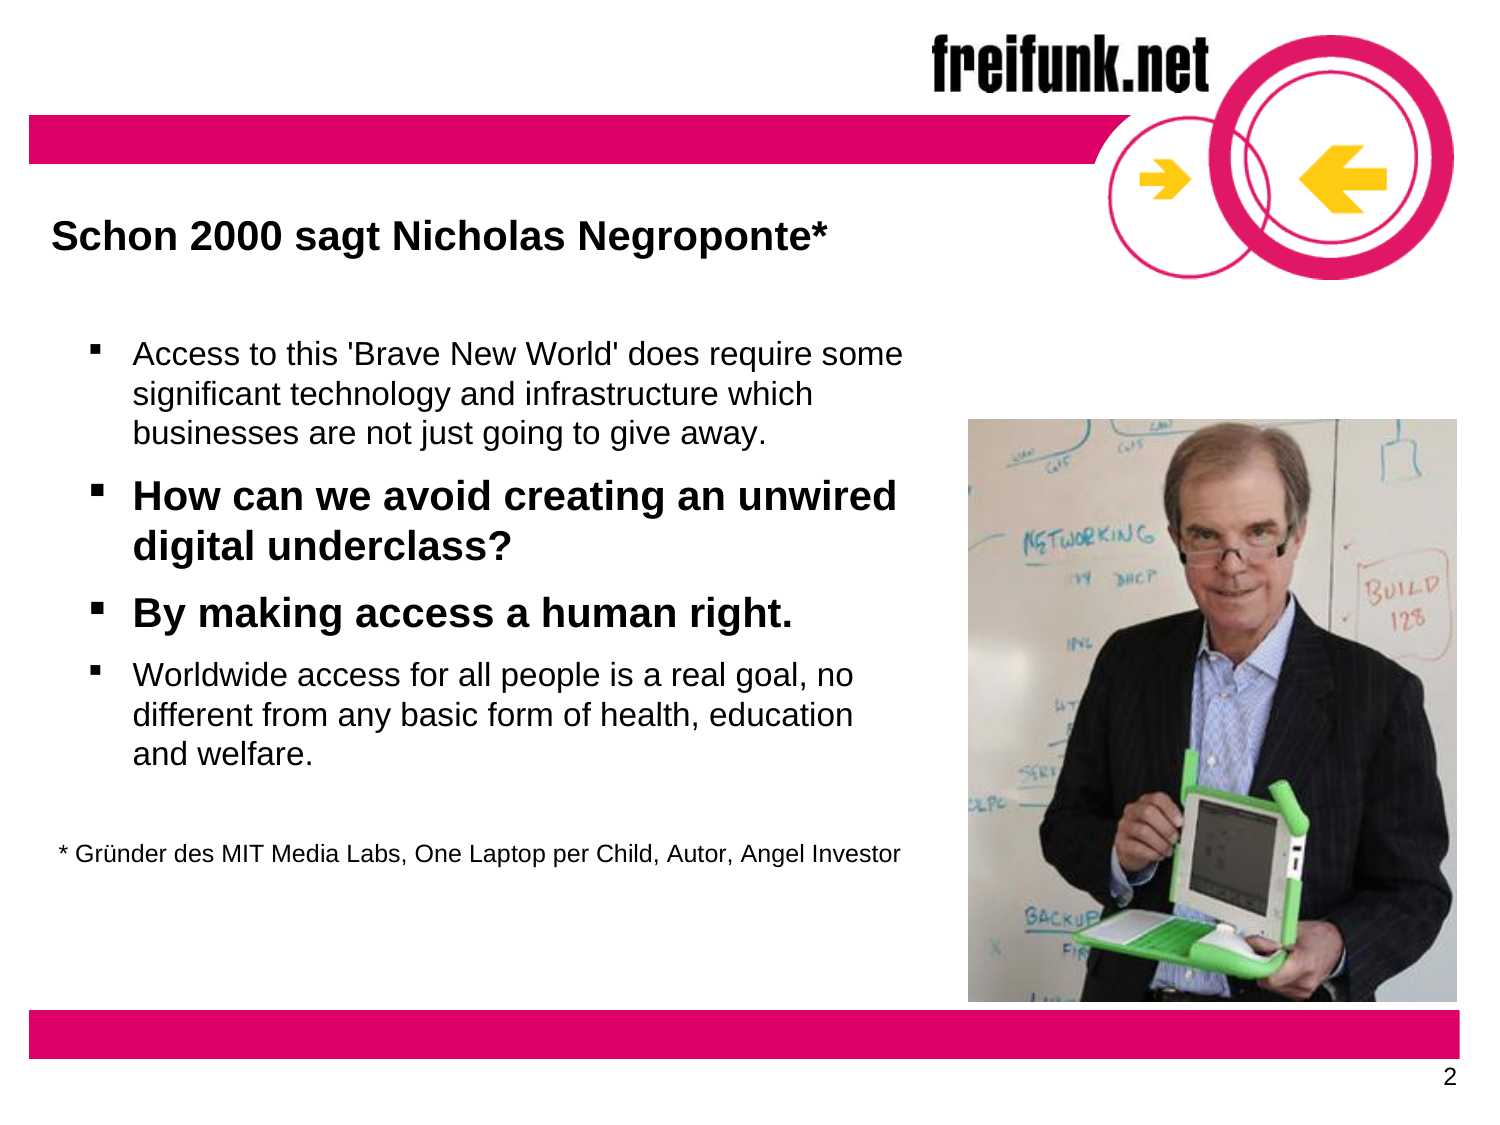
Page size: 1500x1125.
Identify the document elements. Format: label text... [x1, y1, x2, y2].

text_box Access to this 'Brave New World' does require some significant technology and infrastructure which businesses are not just going to give away. How can we avoid creating an unwired digital underclass? By making access a human right. Worldwide access for all people is a real goal, no different from any basic form of health, education and welfare. * Gründer des MIT Media Labs, One Laptop per Child, Autor, Angel Investor [58, 333, 927, 1082]
picture [968, 419, 1457, 1002]
text_box Schon 2000 sagt Nicholas Negroponte* [51, 209, 1044, 289]
picture [932, 34, 1454, 280]
